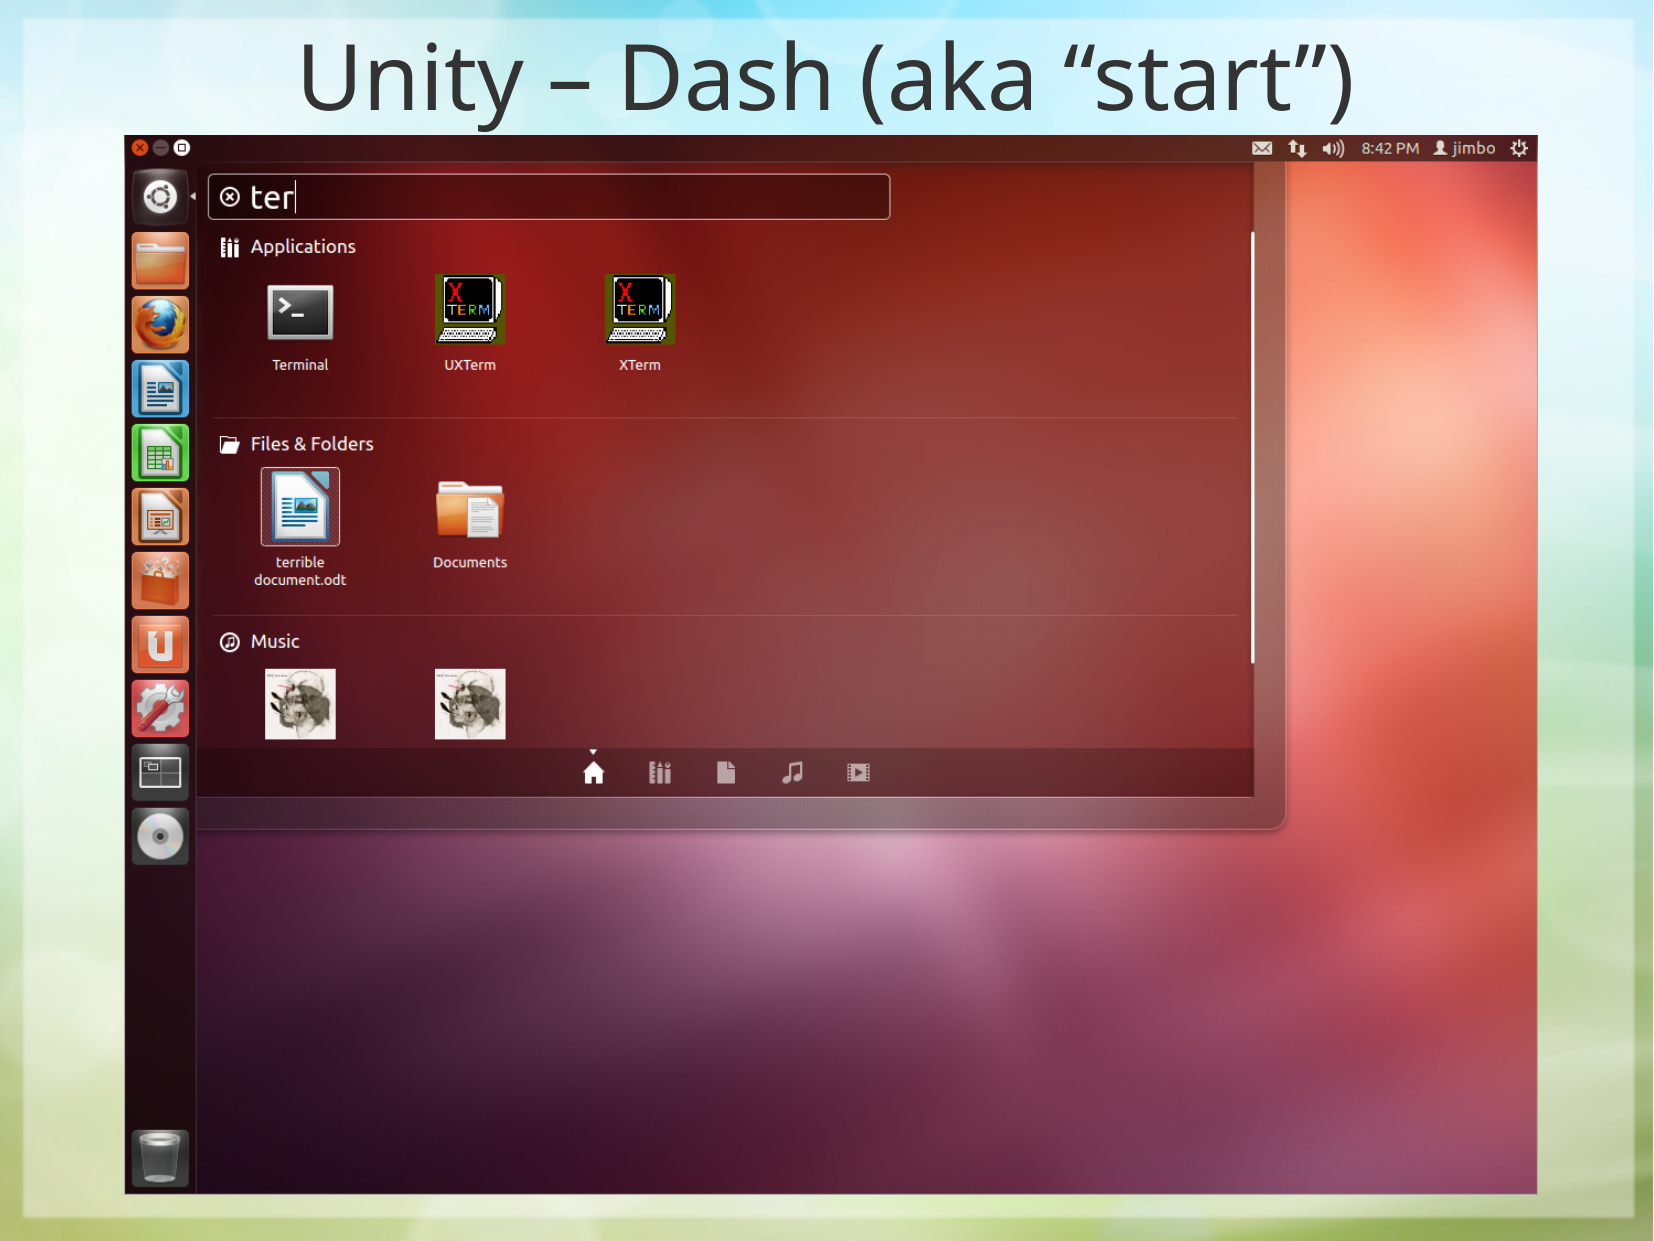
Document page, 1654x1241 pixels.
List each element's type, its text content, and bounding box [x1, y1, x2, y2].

title Unity – Dash (aka “start”) [82, 0, 1571, 151]
picture [0, 0, 1654, 1241]
